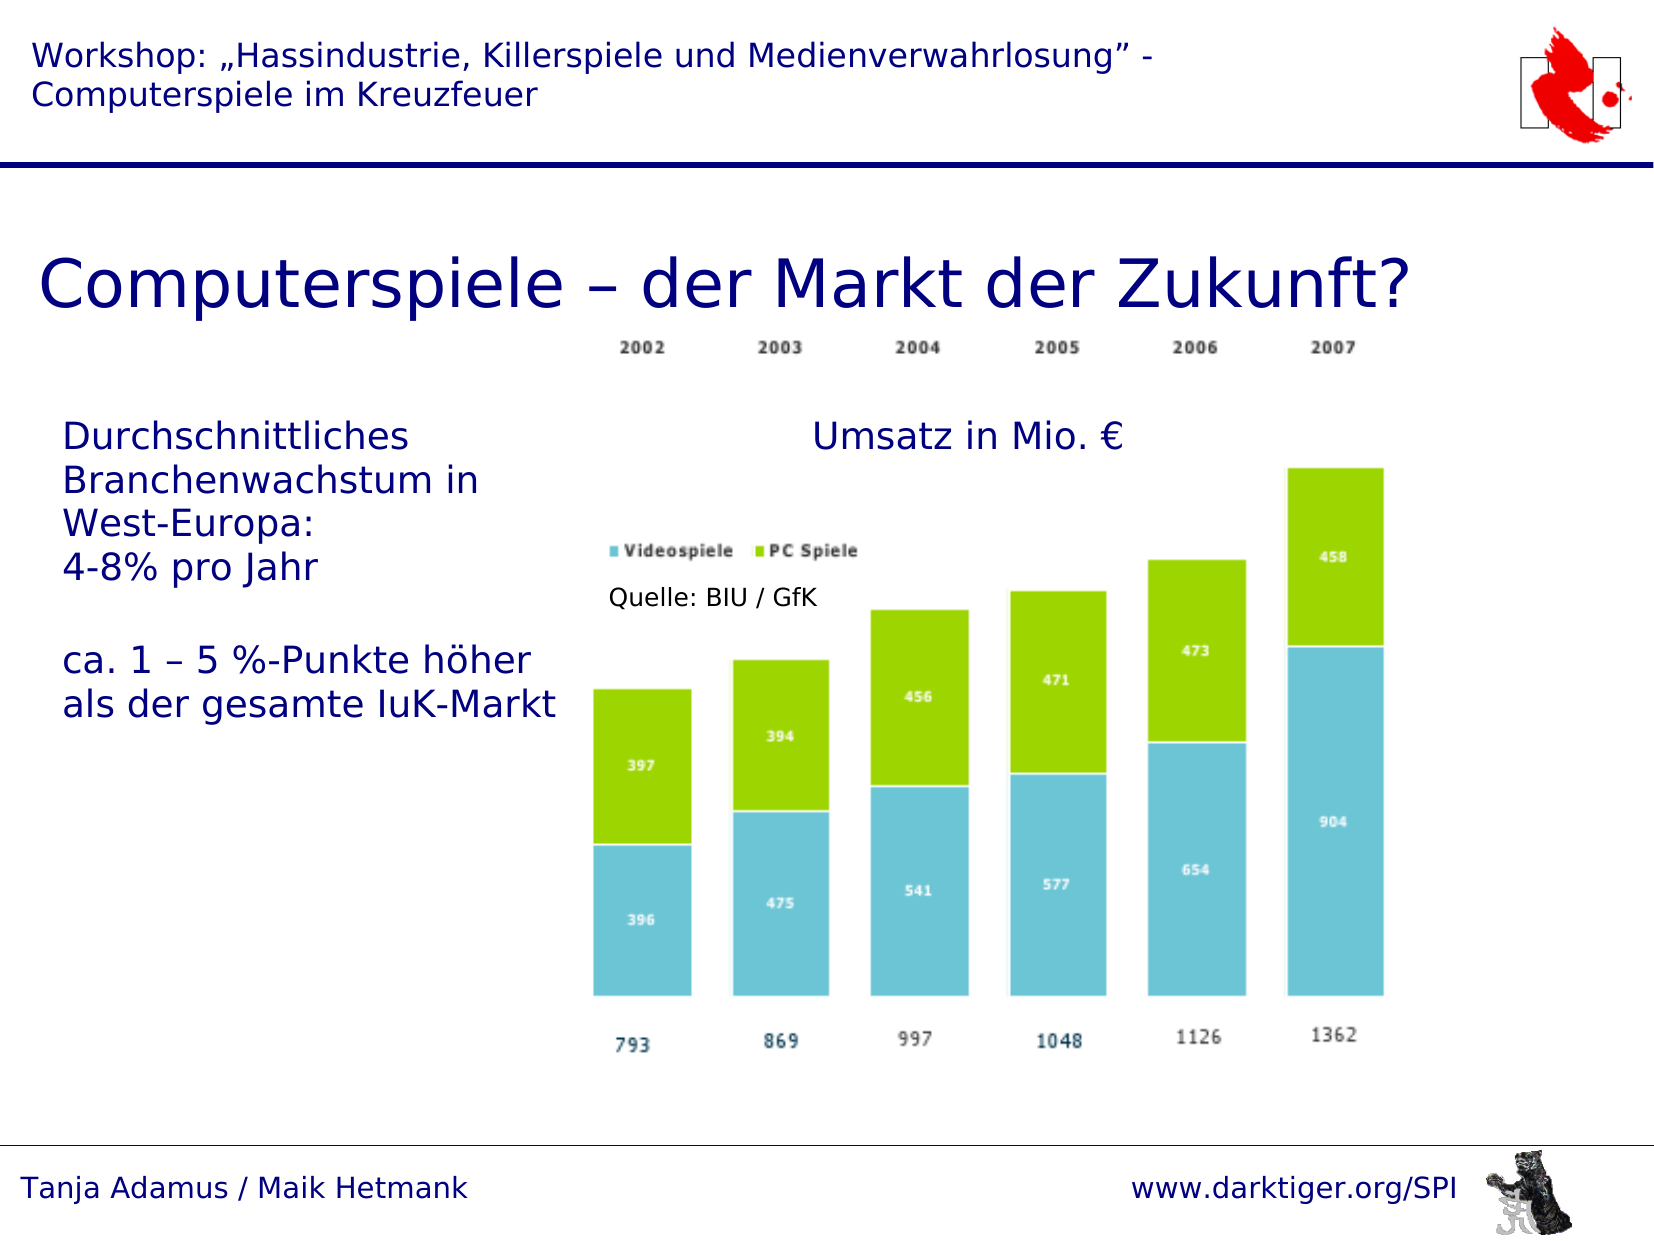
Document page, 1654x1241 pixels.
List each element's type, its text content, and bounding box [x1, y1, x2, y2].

text_box ca. 1 – 5 %-Punkte höher als der gesamte IuK-Markt [47, 631, 591, 734]
text_box Umsatz in Mio. € [797, 407, 1140, 466]
picture [1486, 1150, 1572, 1235]
text_box Quelle: BIU / GfK [594, 575, 833, 621]
text_box Computerspiele – der Markt der Zukunft? [23, 238, 1530, 331]
picture [1503, 16, 1632, 148]
picture [569, 331, 1403, 1061]
text_box Workshop: „Hassindustrie, Killerspiele und Medienverwahrlosung” - Computerspiele im Kreuzfeuer [16, 29, 1418, 178]
text_box Durchschnittliches Branchenwachstum in West-Europa: 4-8% pro Jahr [47, 407, 591, 597]
